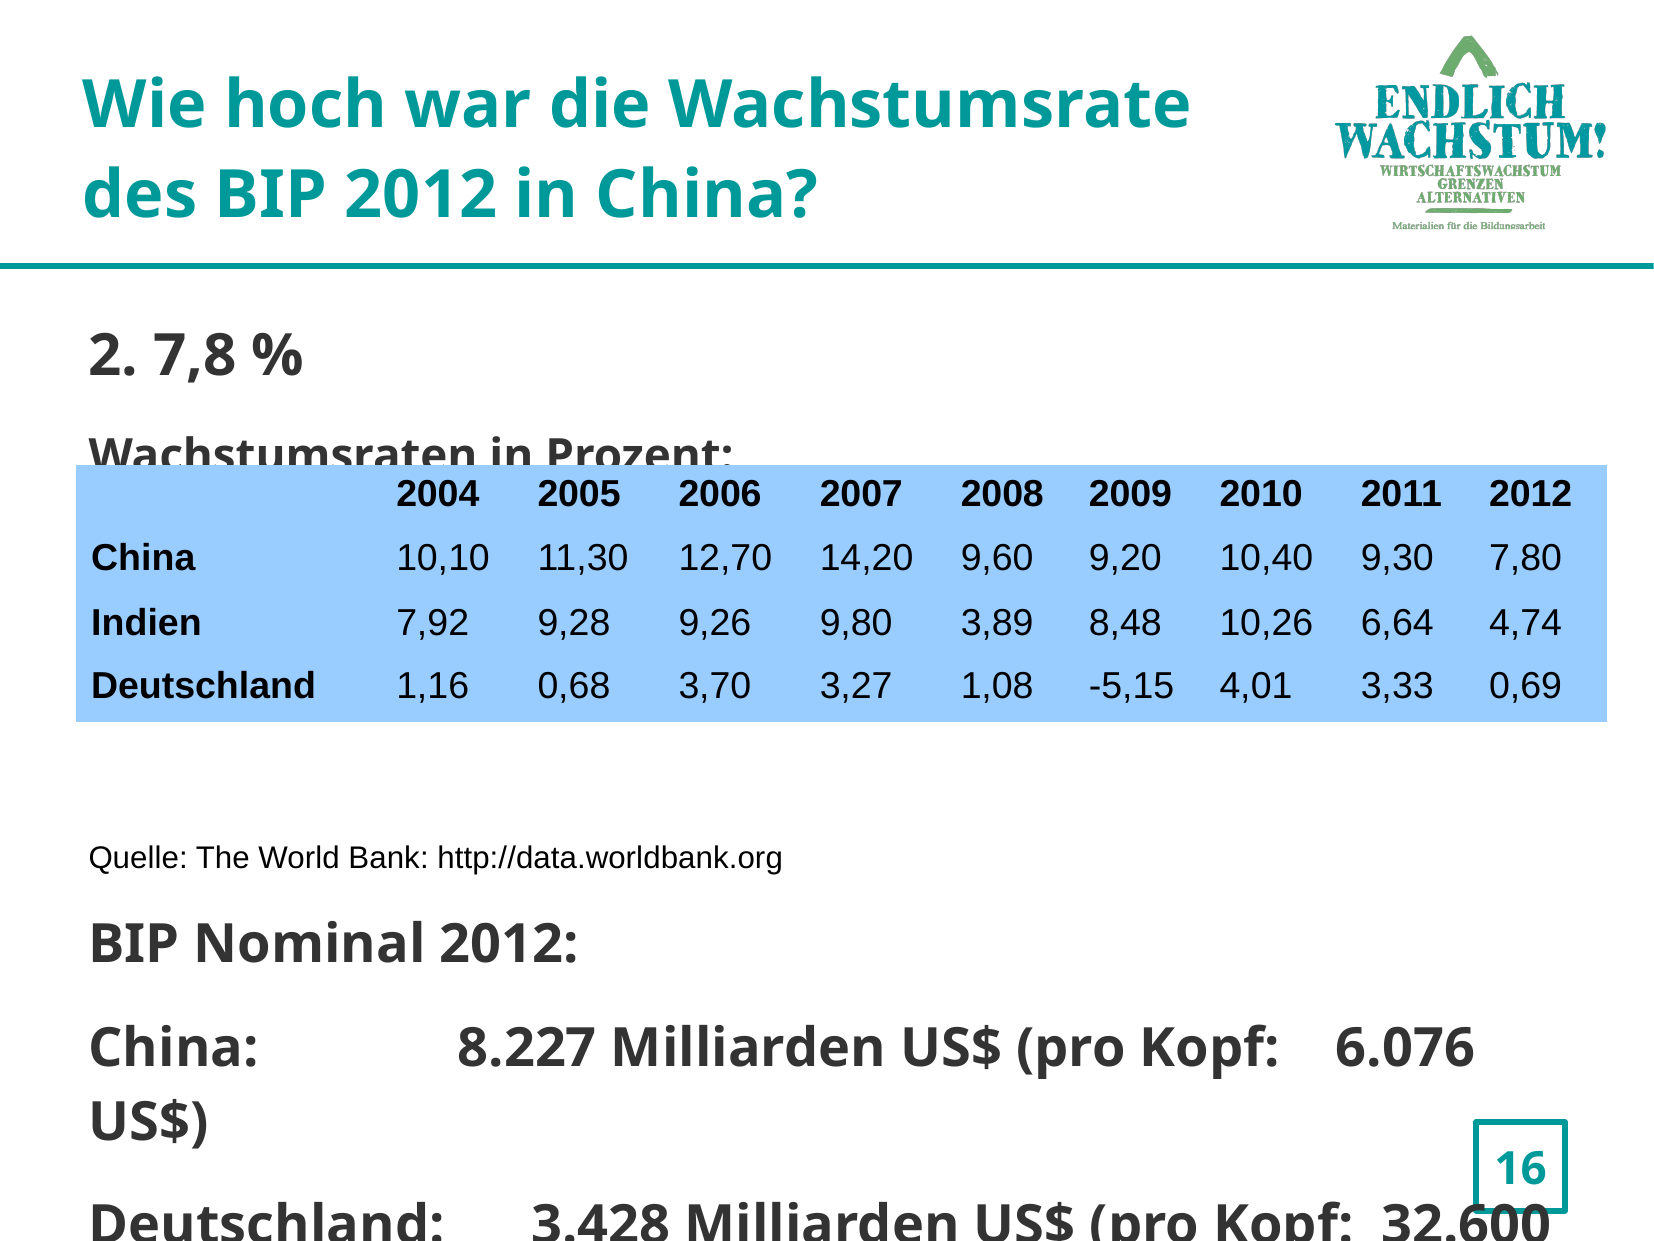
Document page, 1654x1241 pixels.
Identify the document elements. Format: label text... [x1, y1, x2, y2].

table_header 2004 [381, 465, 523, 529]
table_cell 3,70 [664, 658, 805, 722]
table_cell 6,64 [1346, 594, 1474, 658]
table_header 2009 [1074, 465, 1205, 529]
table_header 2008 [946, 465, 1074, 529]
title Wie hoch war die Wachstumsrate des BIP 2012 in China? [82, 29, 1300, 264]
table_cell 4,74 [1474, 594, 1607, 658]
table_cell -5,15 [1074, 658, 1205, 722]
table_cell 9,28 [523, 594, 664, 658]
table_header 2005 [523, 465, 664, 529]
table_header 2010 [1205, 465, 1346, 529]
table_cell 7,80 [1474, 529, 1607, 594]
list 2. 7,8 % Wachstumsraten in Prozent: Quelle: The World Bank: http://data.worldbank.org BIP Nominal 2012: China: 8.227 Milliarden US$ (pro Kopf: 6.076 US$) Deutschland: 3.428 Milliarden US$ (pro Kopf: 32.600 US$) Quelle: http://de.statista.com (22.5.2014) [88, 722, 1561, 1241]
table_cell 10,40 [1205, 529, 1346, 594]
table_cell 12,70 [664, 529, 805, 594]
table_cell 14,20 [805, 529, 946, 594]
table_cell China [76, 529, 381, 594]
picture [1334, 35, 1607, 231]
table_cell Indien [76, 594, 381, 658]
table_cell 0,68 [523, 658, 664, 722]
table_cell 1,16 [381, 658, 523, 722]
table_cell 10,10 [381, 529, 523, 594]
table_cell 1,08 [946, 658, 1074, 722]
table_header [76, 465, 381, 529]
table_cell 9,20 [1074, 529, 1205, 594]
table_cell 3,33 [1346, 658, 1474, 722]
table_cell 9,26 [664, 594, 805, 658]
table_cell 11,30 [523, 529, 664, 594]
table_header 2007 [805, 465, 946, 529]
table_cell 7,92 [381, 594, 523, 658]
list 2. 7,8 % Wachstumsraten in Prozent: Quelle: The World Bank: http://data.worldbank.org BIP Nominal 2012: China: 8.227 Milliarden US$ (pro Kopf: 6.076 US$) Deutschland: 3.428 Milliarden US$ (pro Kopf: 32.600 US$) Quelle: http://de.statista.com (22.5.2014) [88, 313, 1561, 465]
table_cell 4,01 [1205, 658, 1346, 722]
table_header 2011 [1346, 465, 1474, 529]
table_cell 9,80 [805, 594, 946, 658]
table_cell 8,48 [1074, 594, 1205, 658]
table_cell 3,89 [946, 594, 1074, 658]
table_header 2012 [1474, 465, 1607, 529]
table_cell 3,27 [805, 658, 946, 722]
table_cell 9,30 [1346, 529, 1474, 594]
table_cell 10,26 [1205, 594, 1346, 658]
table_header 2006 [664, 465, 805, 529]
table_cell Deutschland [76, 658, 381, 722]
table_cell 0,69 [1474, 658, 1607, 722]
table_cell 9,60 [946, 529, 1074, 594]
